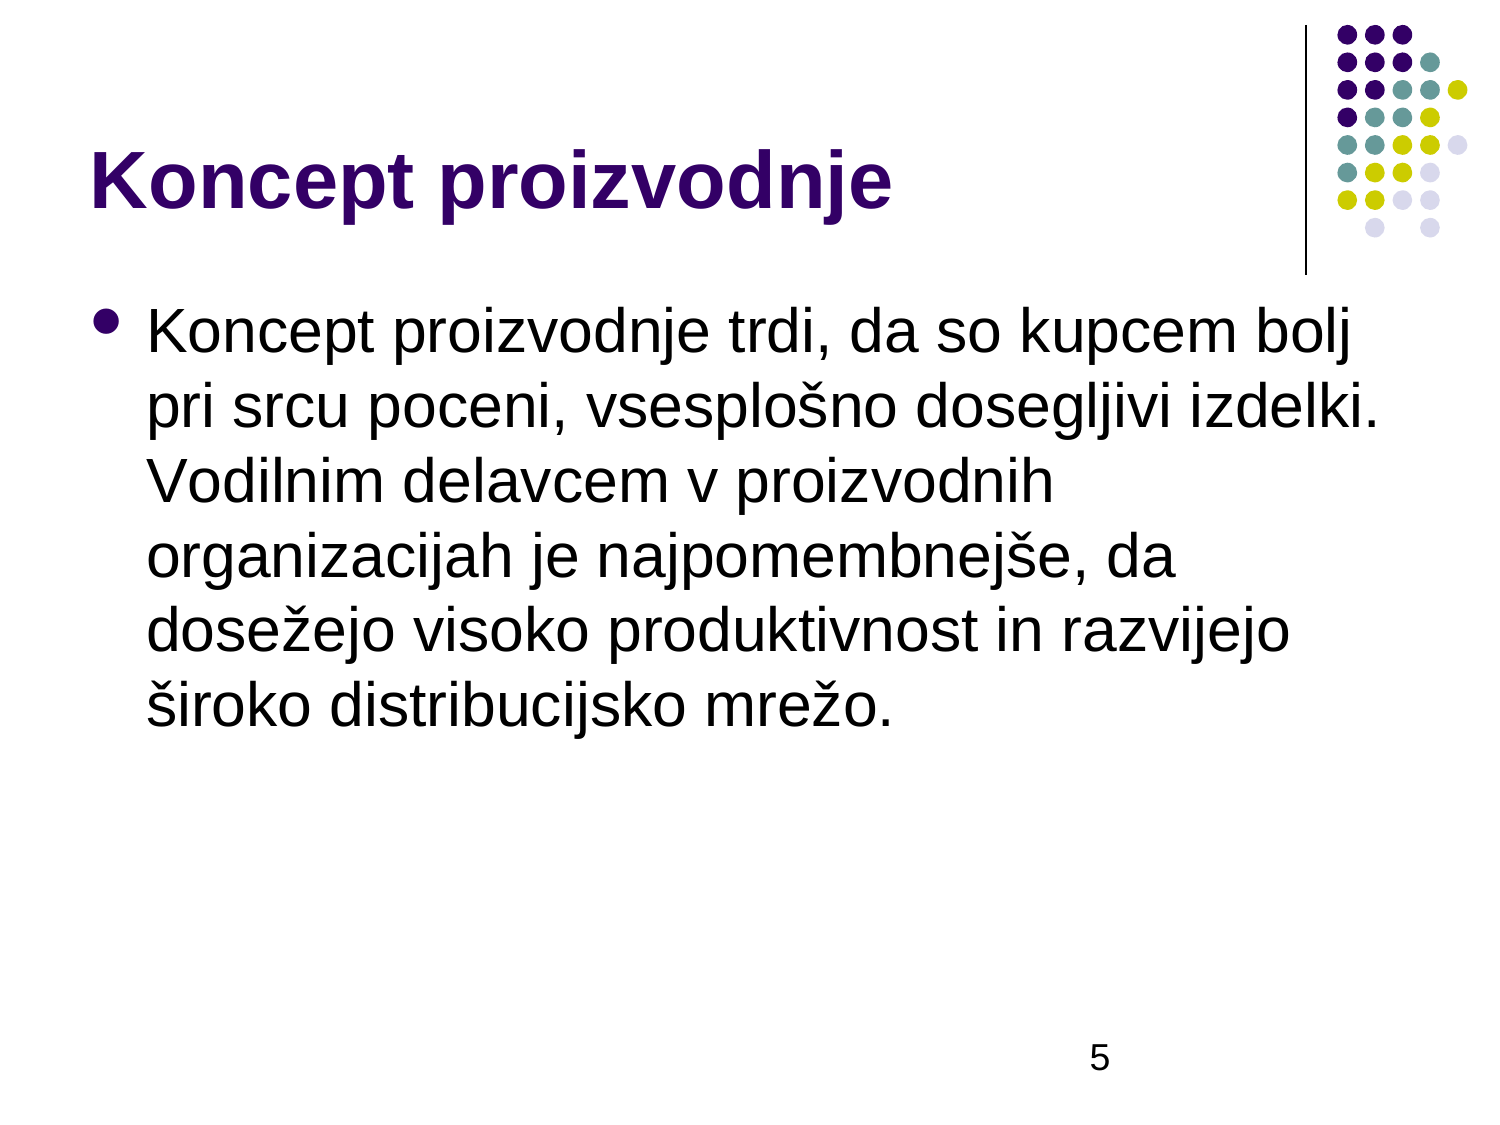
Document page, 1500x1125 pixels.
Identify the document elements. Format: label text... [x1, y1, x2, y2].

list Koncept proizvodnje trdi, da so kupcem bolj pri srcu poceni, vsesplošno dosegljivi izdelki. Vodilnim delavcem v proizvodnih organizacijah je najpomembnejše, da dosežejo visoko produktivnost in razvijejo široko distribucijsko mrežo. [75, 282, 1426, 1006]
title Koncept proizvodnje [74, 20, 1313, 233]
